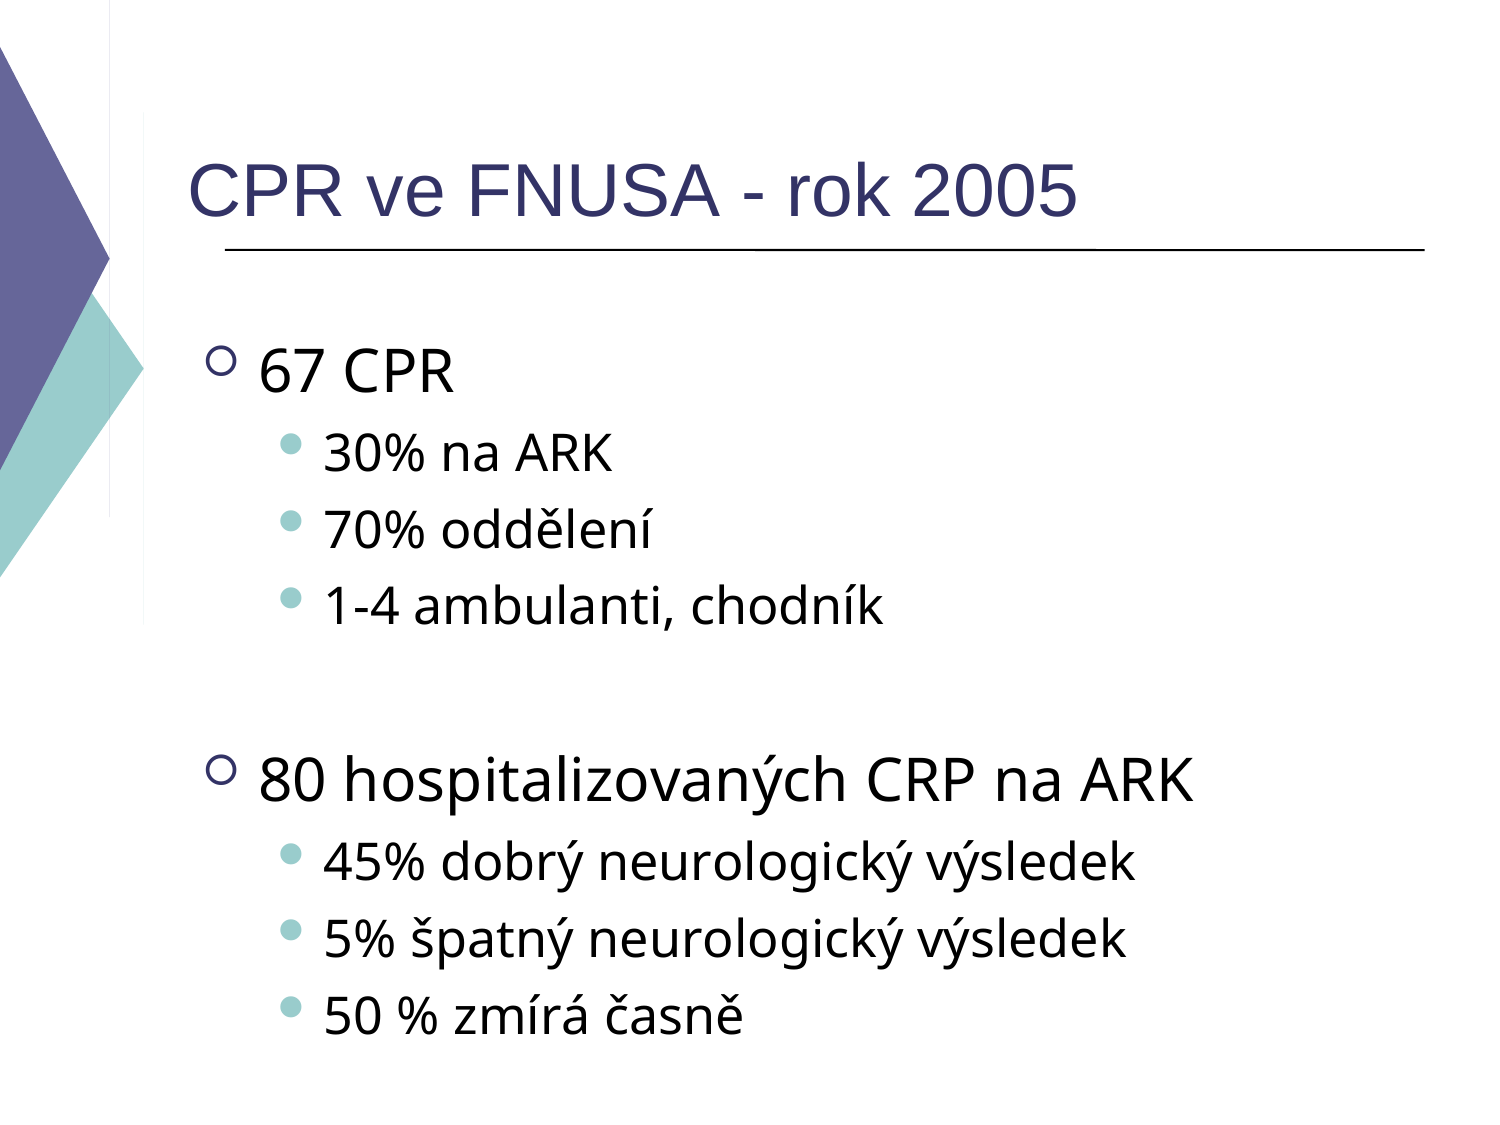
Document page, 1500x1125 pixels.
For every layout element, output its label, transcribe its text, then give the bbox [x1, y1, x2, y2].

list 67 CPR 30% na ARK 70% oddělení 1-4 ambulanti, chodník 80 hospitalizovaných CRP na ARK 45% dobrý neurologický výsledek 5% špatný neurologický výsledek 50 % zmírá časně [187, 324, 1463, 1000]
title CPR ve FNUSA - rok 2005 [187, 99, 1463, 288]
